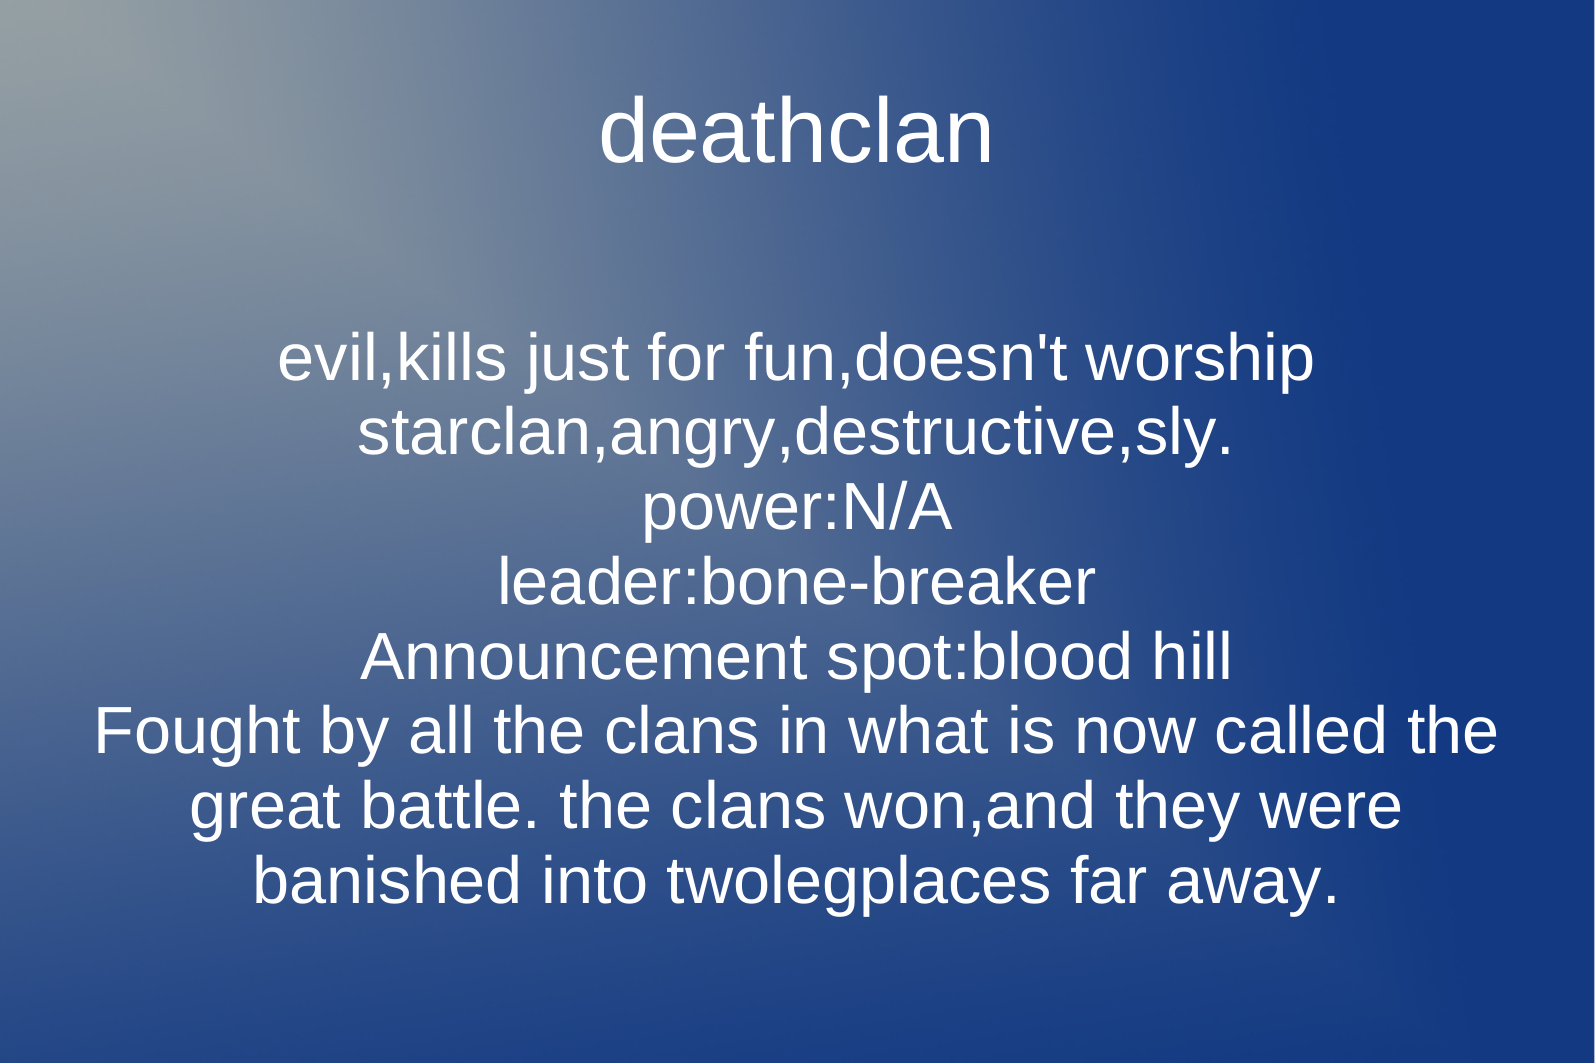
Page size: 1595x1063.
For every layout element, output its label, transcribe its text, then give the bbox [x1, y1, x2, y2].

picture [0, 0, 1595, 1063]
title deathclan [79, 49, 1515, 213]
subtitle evil,kills just for fun,doesn't worship starclan,angry,destructive,sly. power:N/A leader:bone-breaker Announcement spot:blood hill Fought by all the clans in what is now called the great battle. the clans won,and they were banished into twolegplaces far away. [79, 256, 1515, 982]
